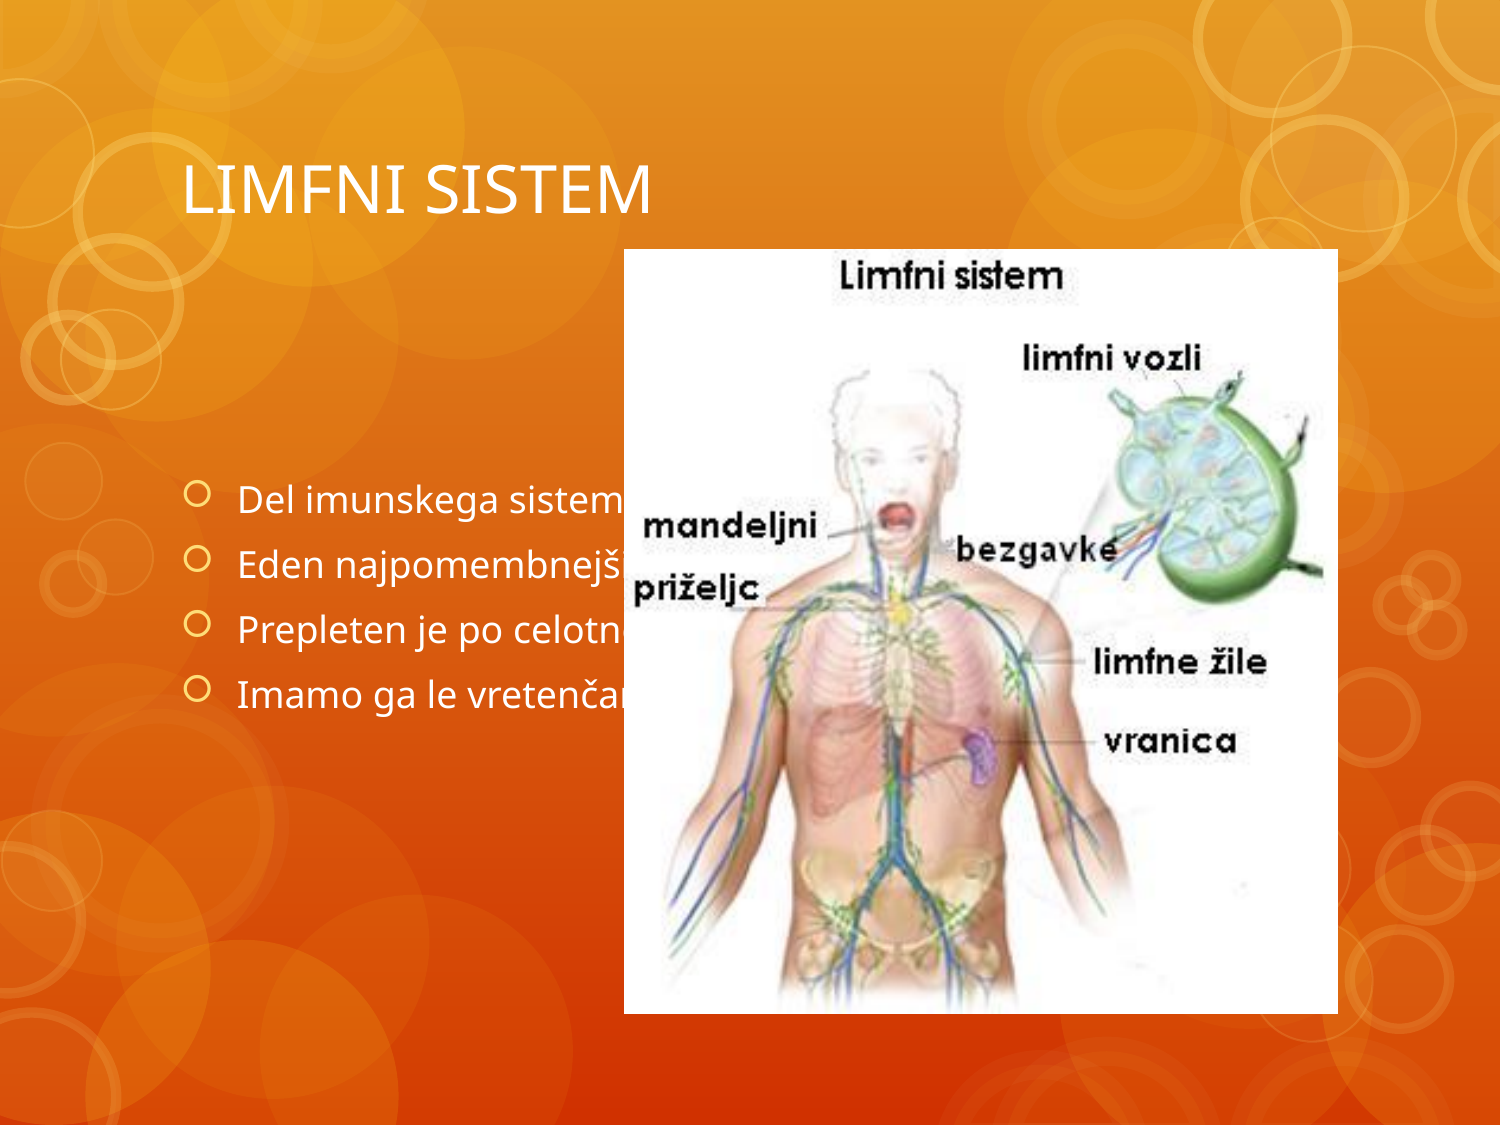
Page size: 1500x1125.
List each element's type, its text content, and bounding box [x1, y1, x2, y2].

title LIMFNI SISTEM [165, 110, 1335, 263]
picture [624, 249, 1338, 1014]
list Del imunskega sistema, Eden najpomembnejših sistemov v našem telesu, Prepleten je po celotnem telesu, Imamo ga le vretenčarji. [165, 296, 624, 962]
